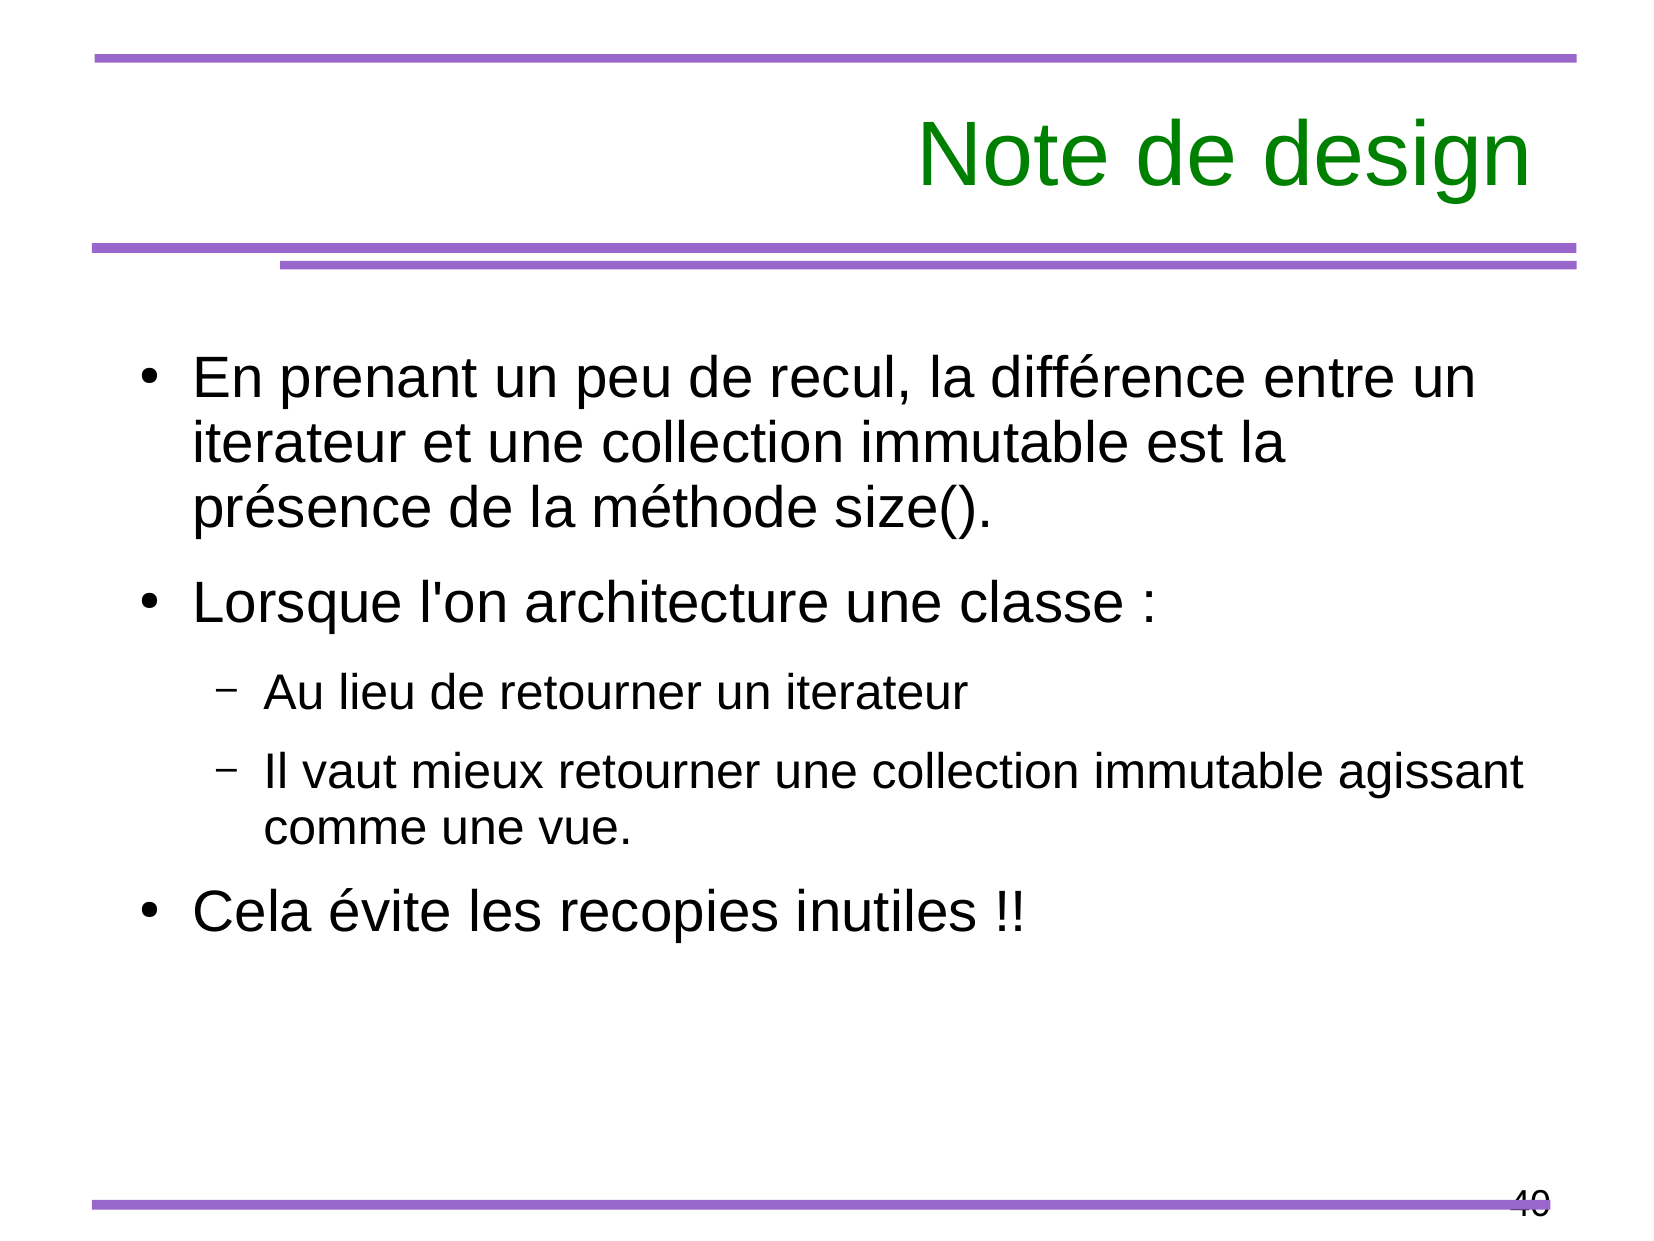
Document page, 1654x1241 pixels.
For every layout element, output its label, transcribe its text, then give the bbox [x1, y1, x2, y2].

list En prenant un peu de recul, la différence entre un iterateur et une collection immutable est la présence de la méthode size(). Lorsque l'on architecture une classe : Au lieu de retourner un iterateur Il vaut mieux retourner une collection immutable agissant comme une vue. Cela évite les recopies inutiles !! [121, 344, 1534, 1159]
title Note de design [121, 49, 1534, 257]
